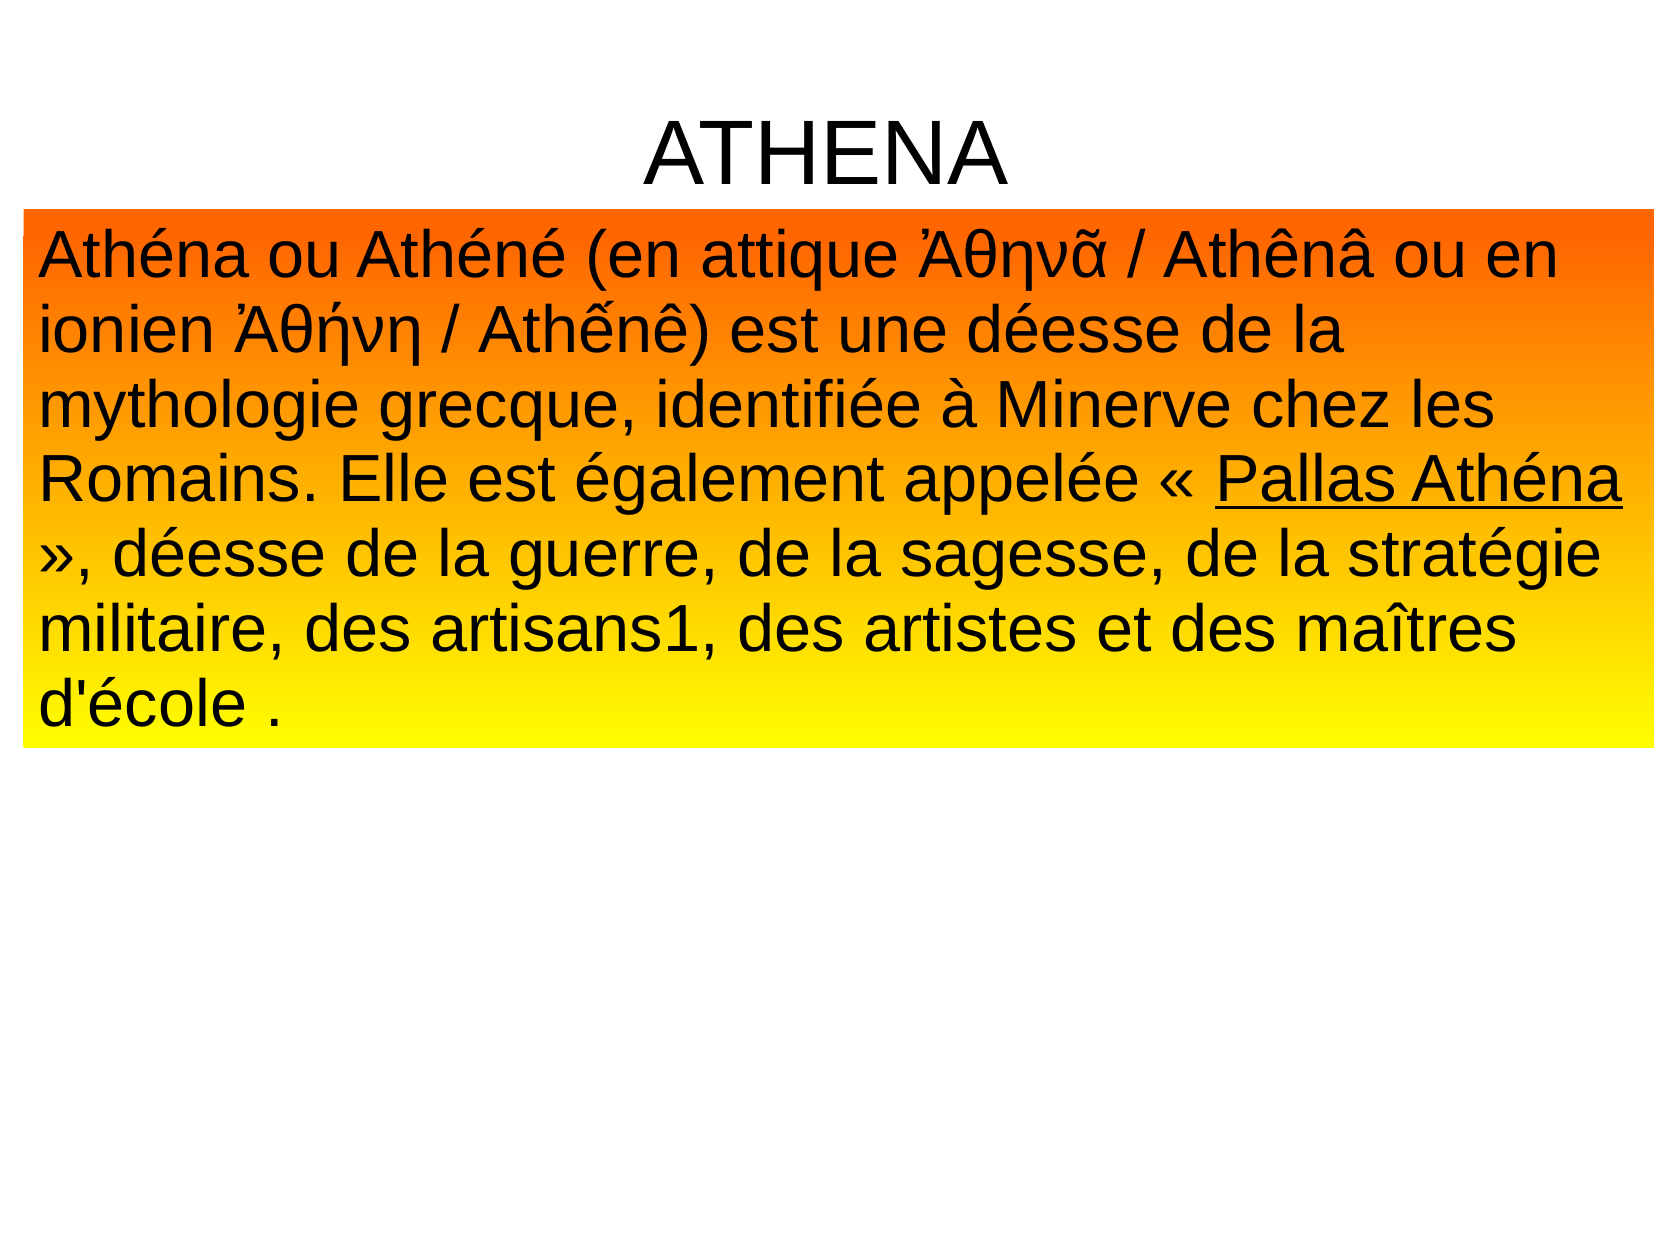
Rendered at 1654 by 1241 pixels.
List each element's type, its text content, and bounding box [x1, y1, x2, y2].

text_box Athéna ou Athéné (en attique Ἀθηνᾶ / Athênâ ou en ionien Ἀθήνη / Athếnê) est une déesse de la mythologie grecque, identifiée à Minerve chez les Romains. Elle est également appelée « Pallas Athéna », déesse de la guerre, de la sagesse, de la stratégie militaire, des artisans1, des artistes et des maîtres d'école . [23, 209, 1654, 674]
title ATHENA [82, 49, 1571, 209]
